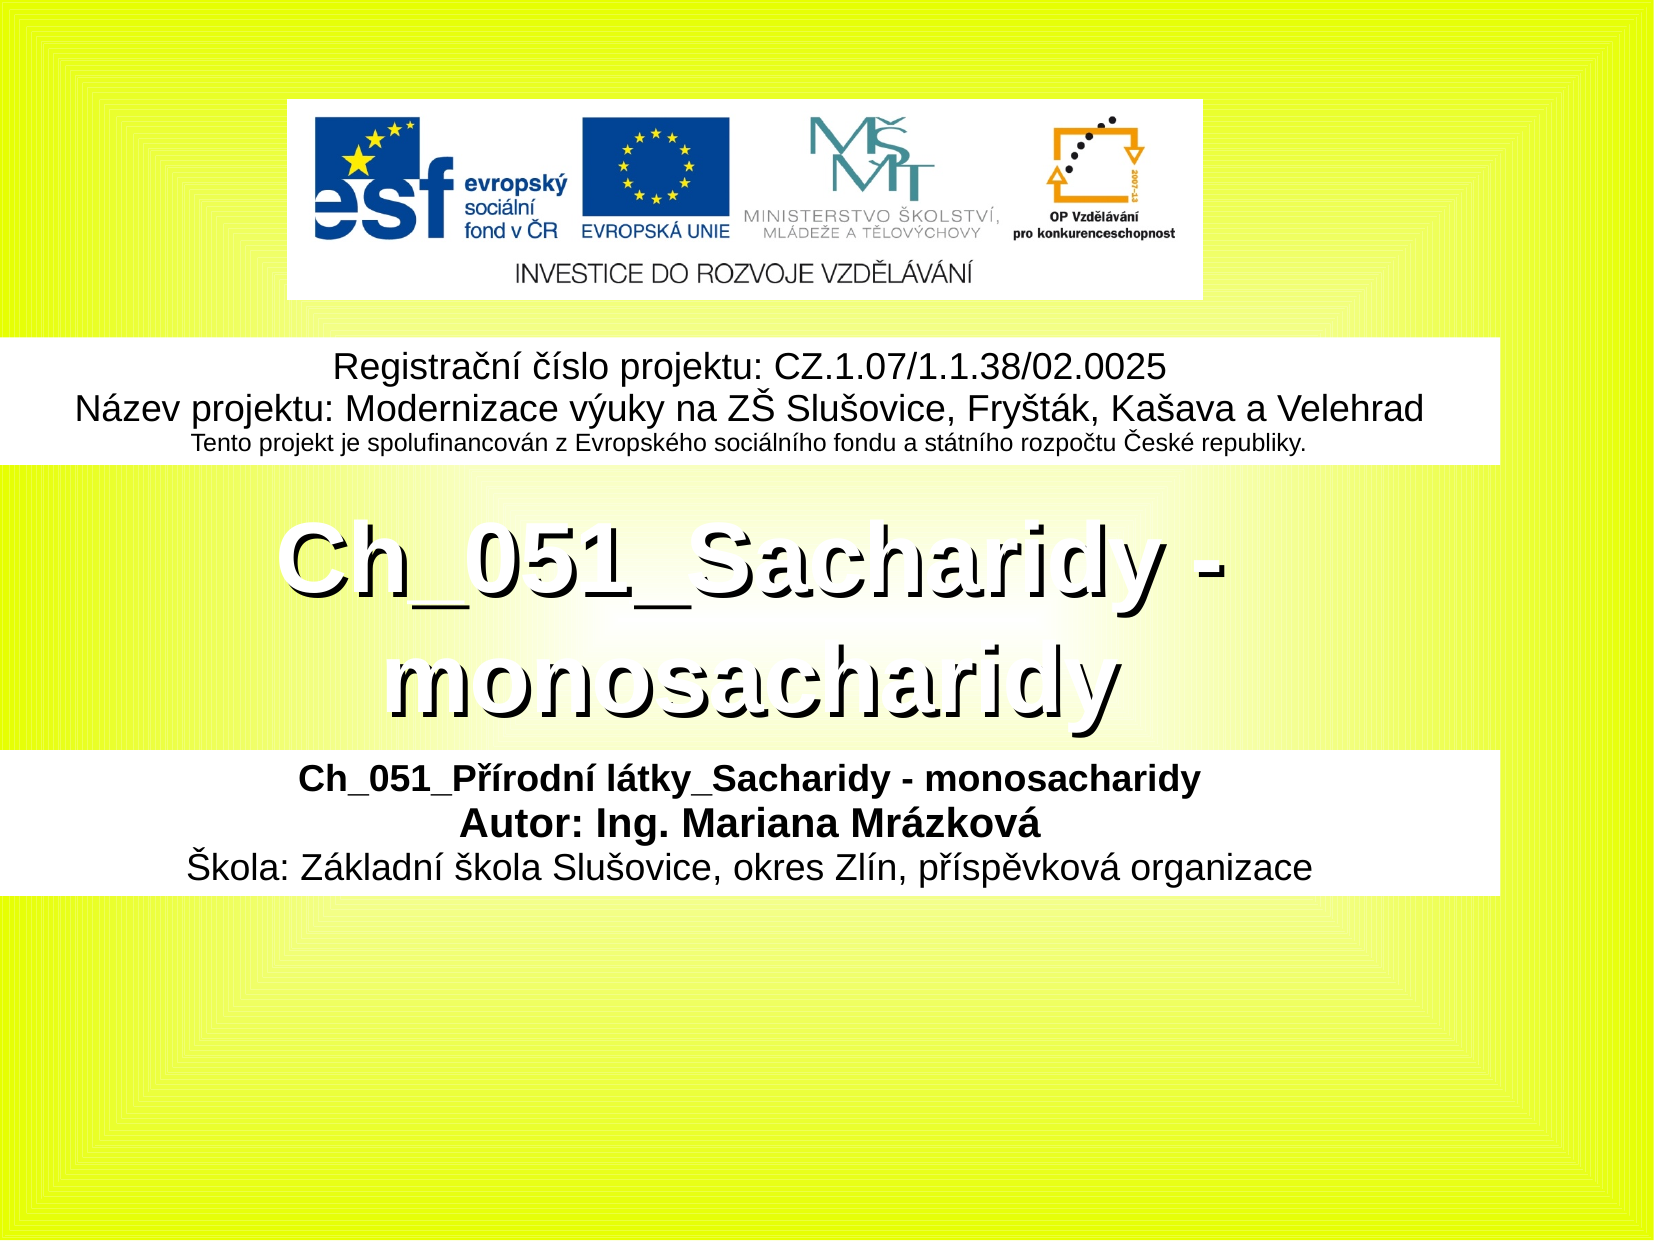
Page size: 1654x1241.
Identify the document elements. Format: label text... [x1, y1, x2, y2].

picture [287, 99, 1203, 300]
text_box Ch_051_Přírodní látky_Sacharidy - monosacharidy Autor: Ing. Mariana Mrázková Škola: Základní škola Slušovice, okres Zlín, příspěvková organizace [0, 750, 1501, 896]
title Ch_051_Sacharidy - monosacharidy [112, 484, 1388, 741]
text_box Registrační číslo projektu: CZ.1.07/1.1.38/02.0025 Název projektu: Modernizace výuky na ZŠ Slušovice, Fryšták, Kašava a Velehrad Tento projekt je spolufinancován z Evropského sociálního fondu a státního rozpočtu České republiky. [0, 337, 1501, 465]
